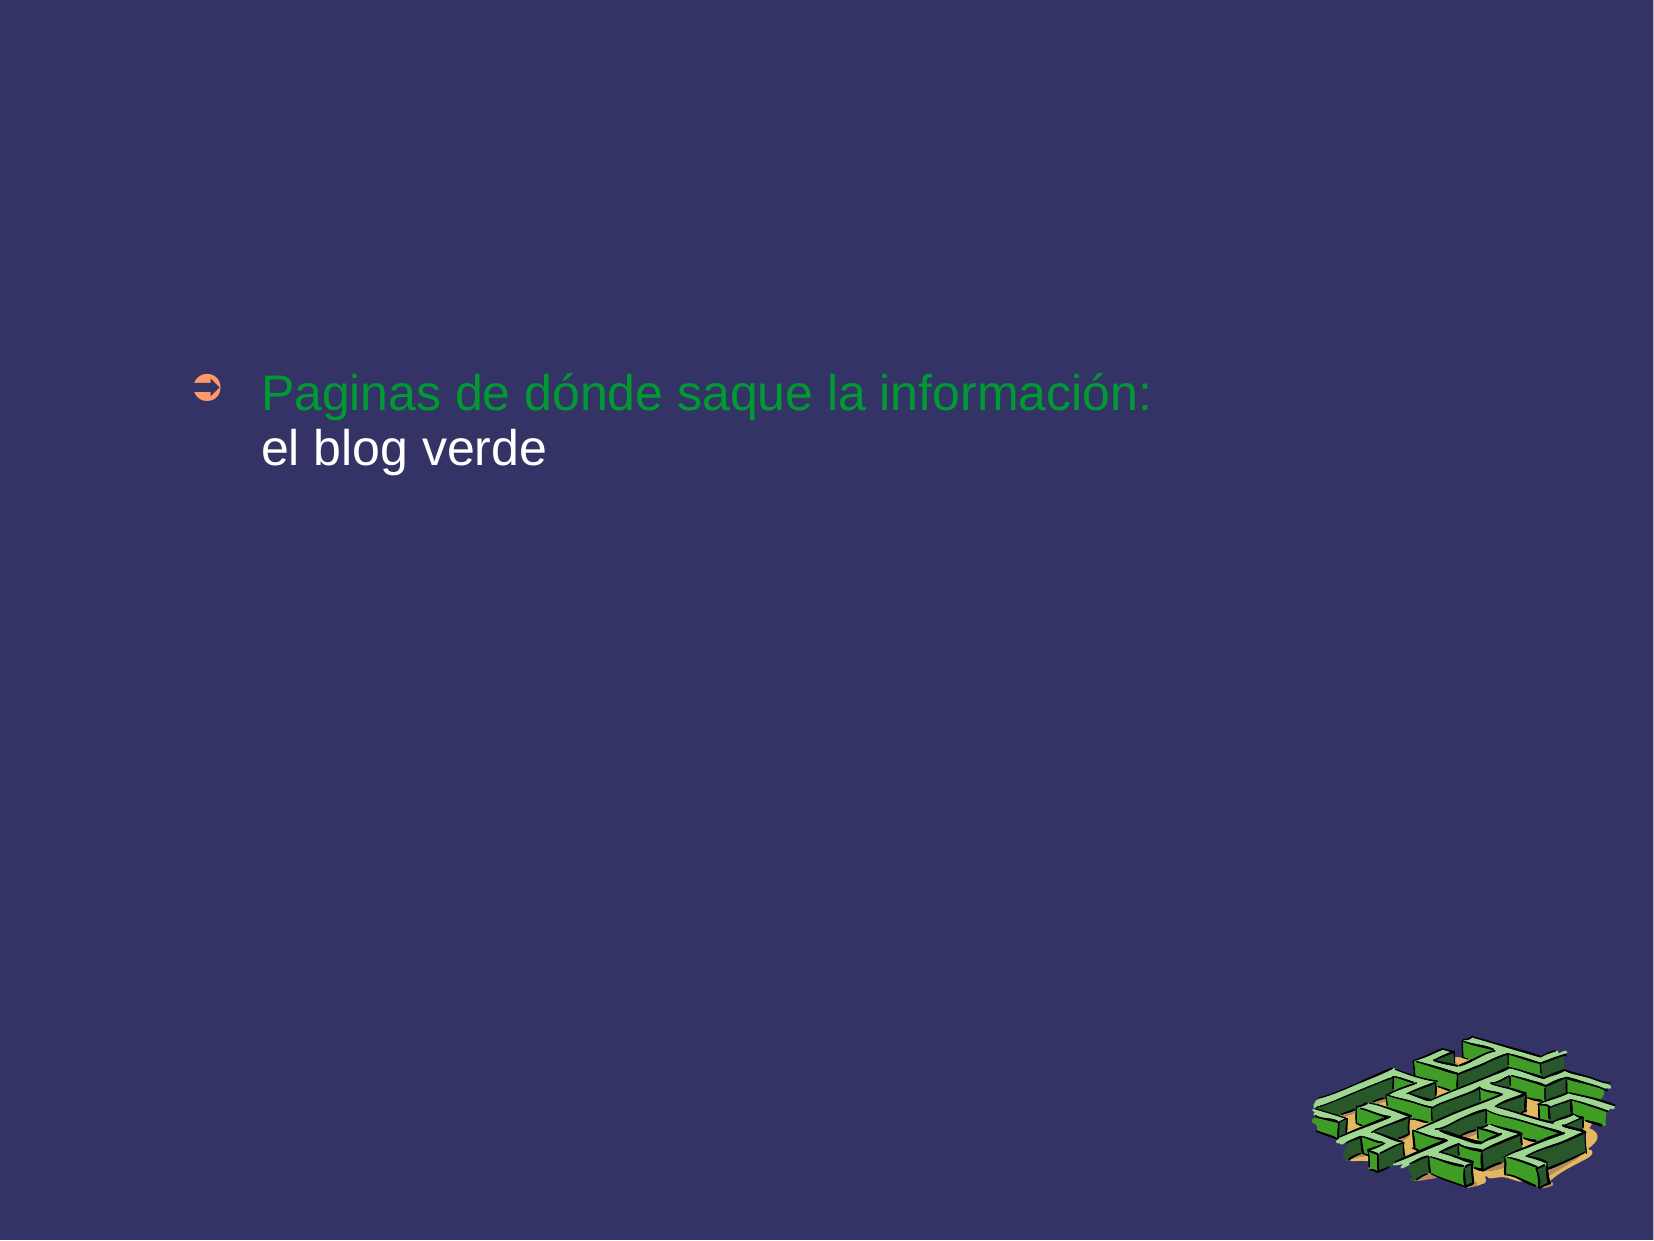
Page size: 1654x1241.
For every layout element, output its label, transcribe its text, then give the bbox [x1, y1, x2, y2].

list Paginas de dónde saque la información: el blog verde [178, 364, 1570, 1147]
